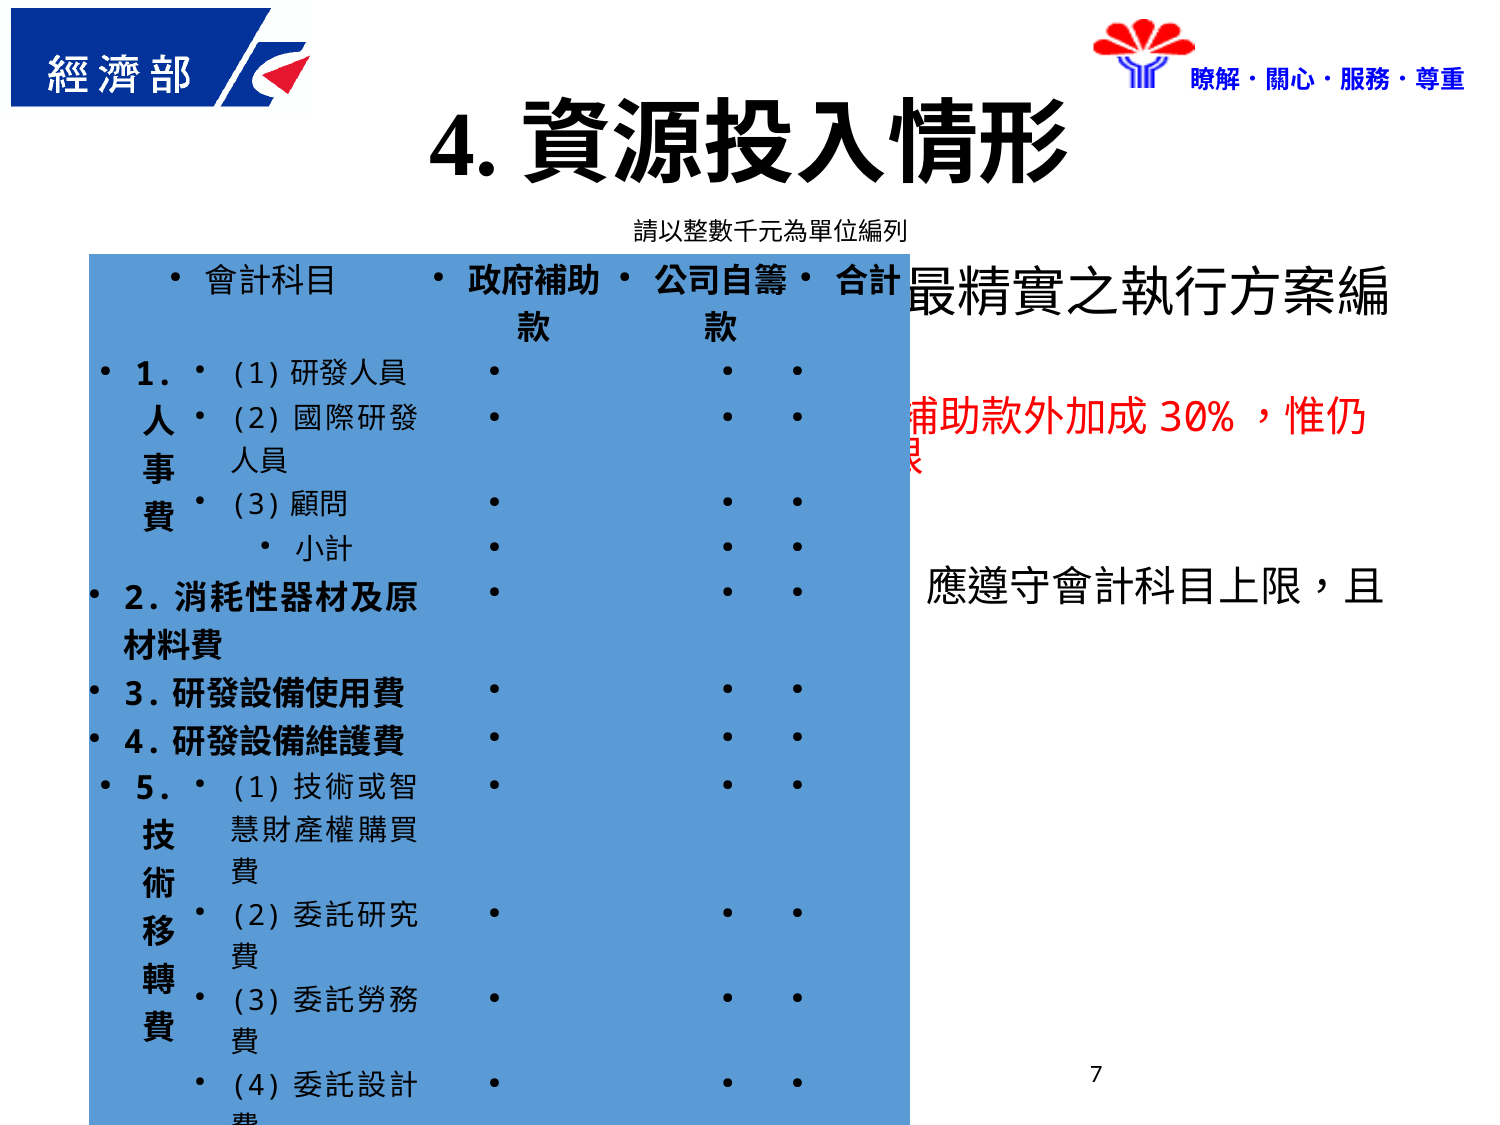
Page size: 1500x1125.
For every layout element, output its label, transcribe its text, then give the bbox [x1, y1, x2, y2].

text_box [1074, 1042, 1426, 1103]
table_cell [792, 480, 910, 525]
table_cell [614, 891, 792, 976]
table_cell (3)顧問 [195, 480, 419, 525]
table_cell [614, 395, 792, 480]
table_cell 3.研發設備使用費 [89, 667, 419, 715]
table_cell [792, 891, 910, 976]
table_cell [419, 764, 614, 891]
table_cell [614, 480, 792, 525]
table_header 合計 [792, 254, 910, 350]
title 4.資源投入情形 [75, 45, 1426, 233]
table_cell [792, 764, 910, 891]
table_cell [792, 350, 910, 395]
table_cell [419, 571, 614, 667]
table_cell 2.消耗性器材及原材料費 [89, 571, 419, 667]
table_cell [614, 667, 792, 715]
table_cell [419, 350, 614, 395]
table_cell [419, 525, 614, 571]
table_cell [419, 480, 614, 525]
table_cell [419, 667, 614, 715]
table_cell [614, 350, 792, 395]
table_cell [792, 715, 910, 764]
table_cell (2)委託研究費 [195, 891, 419, 976]
table_header 會計科目 [89, 254, 419, 350]
table_cell [419, 395, 614, 480]
table_cell [419, 1061, 614, 1125]
table_cell [614, 715, 792, 764]
table_cell [792, 395, 910, 480]
table_cell [614, 764, 792, 891]
table_cell [614, 976, 792, 1061]
table_cell [419, 715, 614, 764]
table_cell (4)委託設計費 [195, 1061, 419, 1125]
table_cell [792, 667, 910, 715]
table_cell [614, 571, 792, 667]
table_cell (3)委託勞務費 [195, 976, 419, 1061]
table_cell 小計 [195, 525, 419, 571]
table_cell [792, 571, 910, 667]
table_cell (1)研發人員 [195, 350, 419, 395]
table_cell [419, 976, 614, 1061]
table_cell [419, 891, 614, 976]
table_header 公司自籌款 [614, 254, 792, 350]
table_cell [792, 1061, 910, 1125]
list 合理估算計畫各年度所需經費，以最精實之執行方案編列，使資源妥善運用。 若計畫通過，於核定計畫總經費不變下，補助款外加成30%，惟仍以不超過核定計畫總經費之50%為上限 補助款≤自籌款≤實收資本額 依附件B 「會計科目及編列原則」編列，應遵守會計科目上限，且不含營業稅。 [926, 237, 1454, 1043]
table_cell 5.技術移轉費 [89, 764, 195, 1125]
text_box 請以整數千元為單位編列 [619, 208, 924, 253]
table_cell 1.人事費 [89, 350, 195, 571]
table_cell [792, 525, 910, 571]
table_cell (2)國際研發人員 [195, 395, 419, 480]
table_cell [614, 1061, 792, 1125]
table_cell (1)技術或智慧財產權購買費 [195, 764, 419, 891]
table_cell [792, 976, 910, 1061]
table_header 政府補助款 [419, 254, 614, 350]
table_cell [614, 525, 792, 571]
table_cell 4.研發設備維護費 [89, 715, 419, 764]
